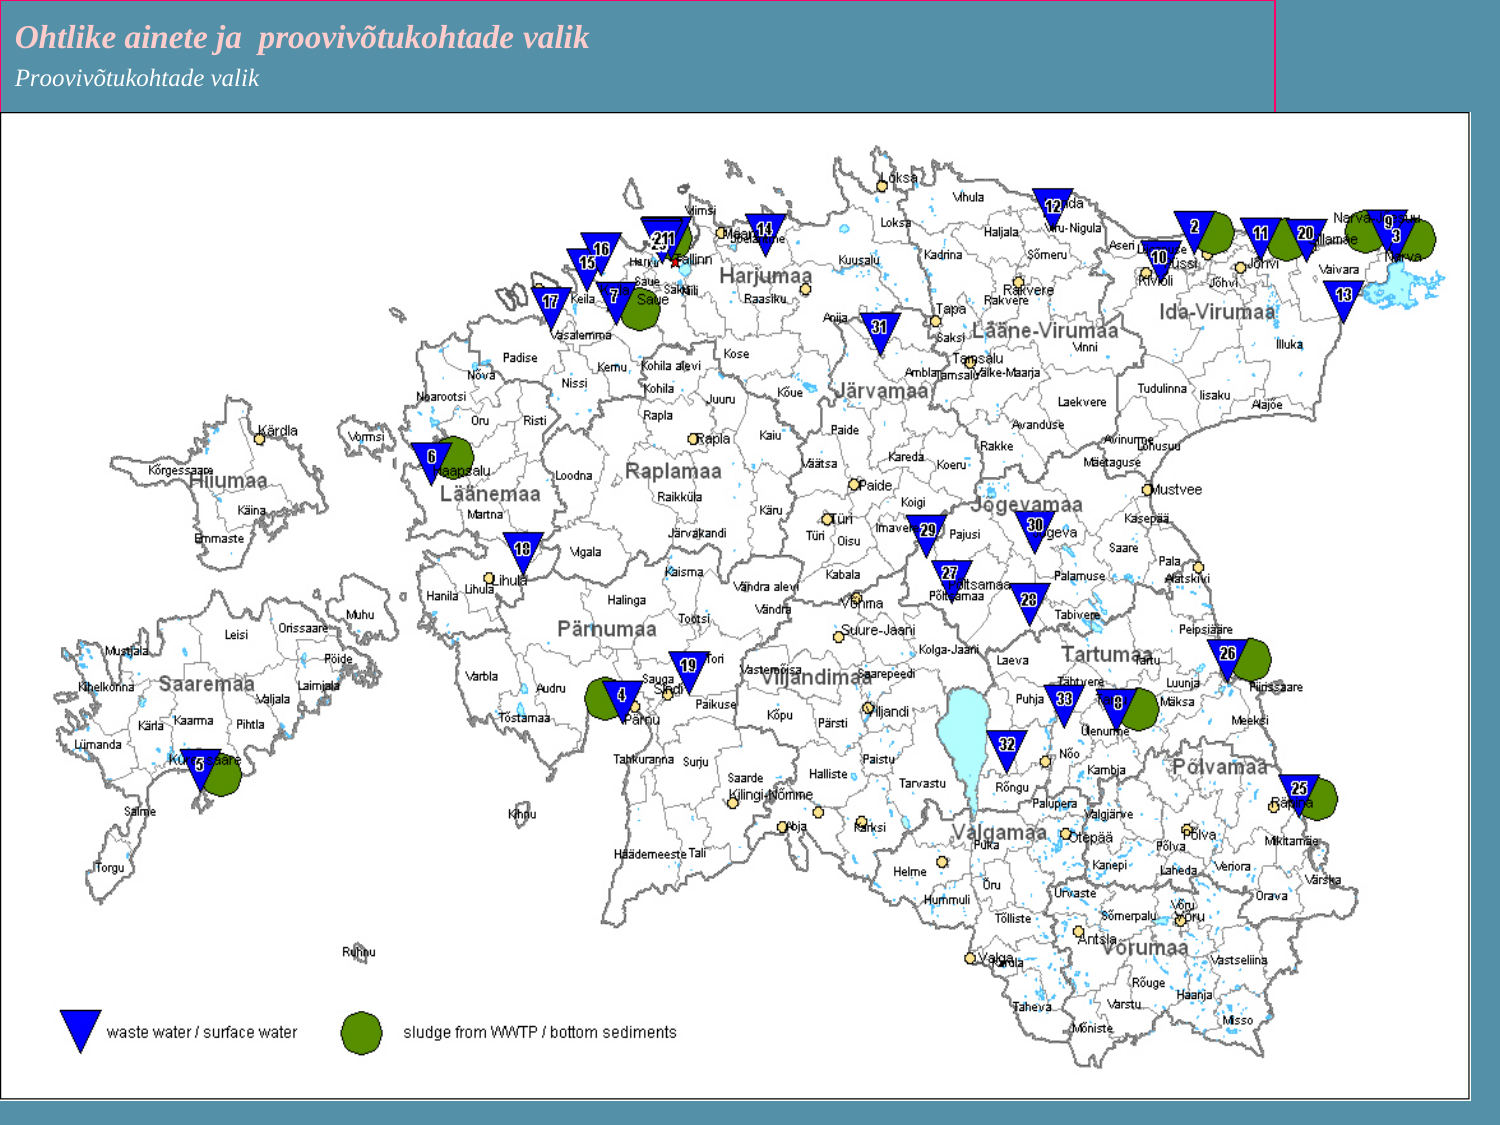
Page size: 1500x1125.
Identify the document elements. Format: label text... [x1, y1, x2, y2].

text_box Ohtlike ainete ja proovivõtukohtade valik Proovivõtukohtade valik [0, 0, 1276, 112]
picture [0, 112, 1471, 1101]
